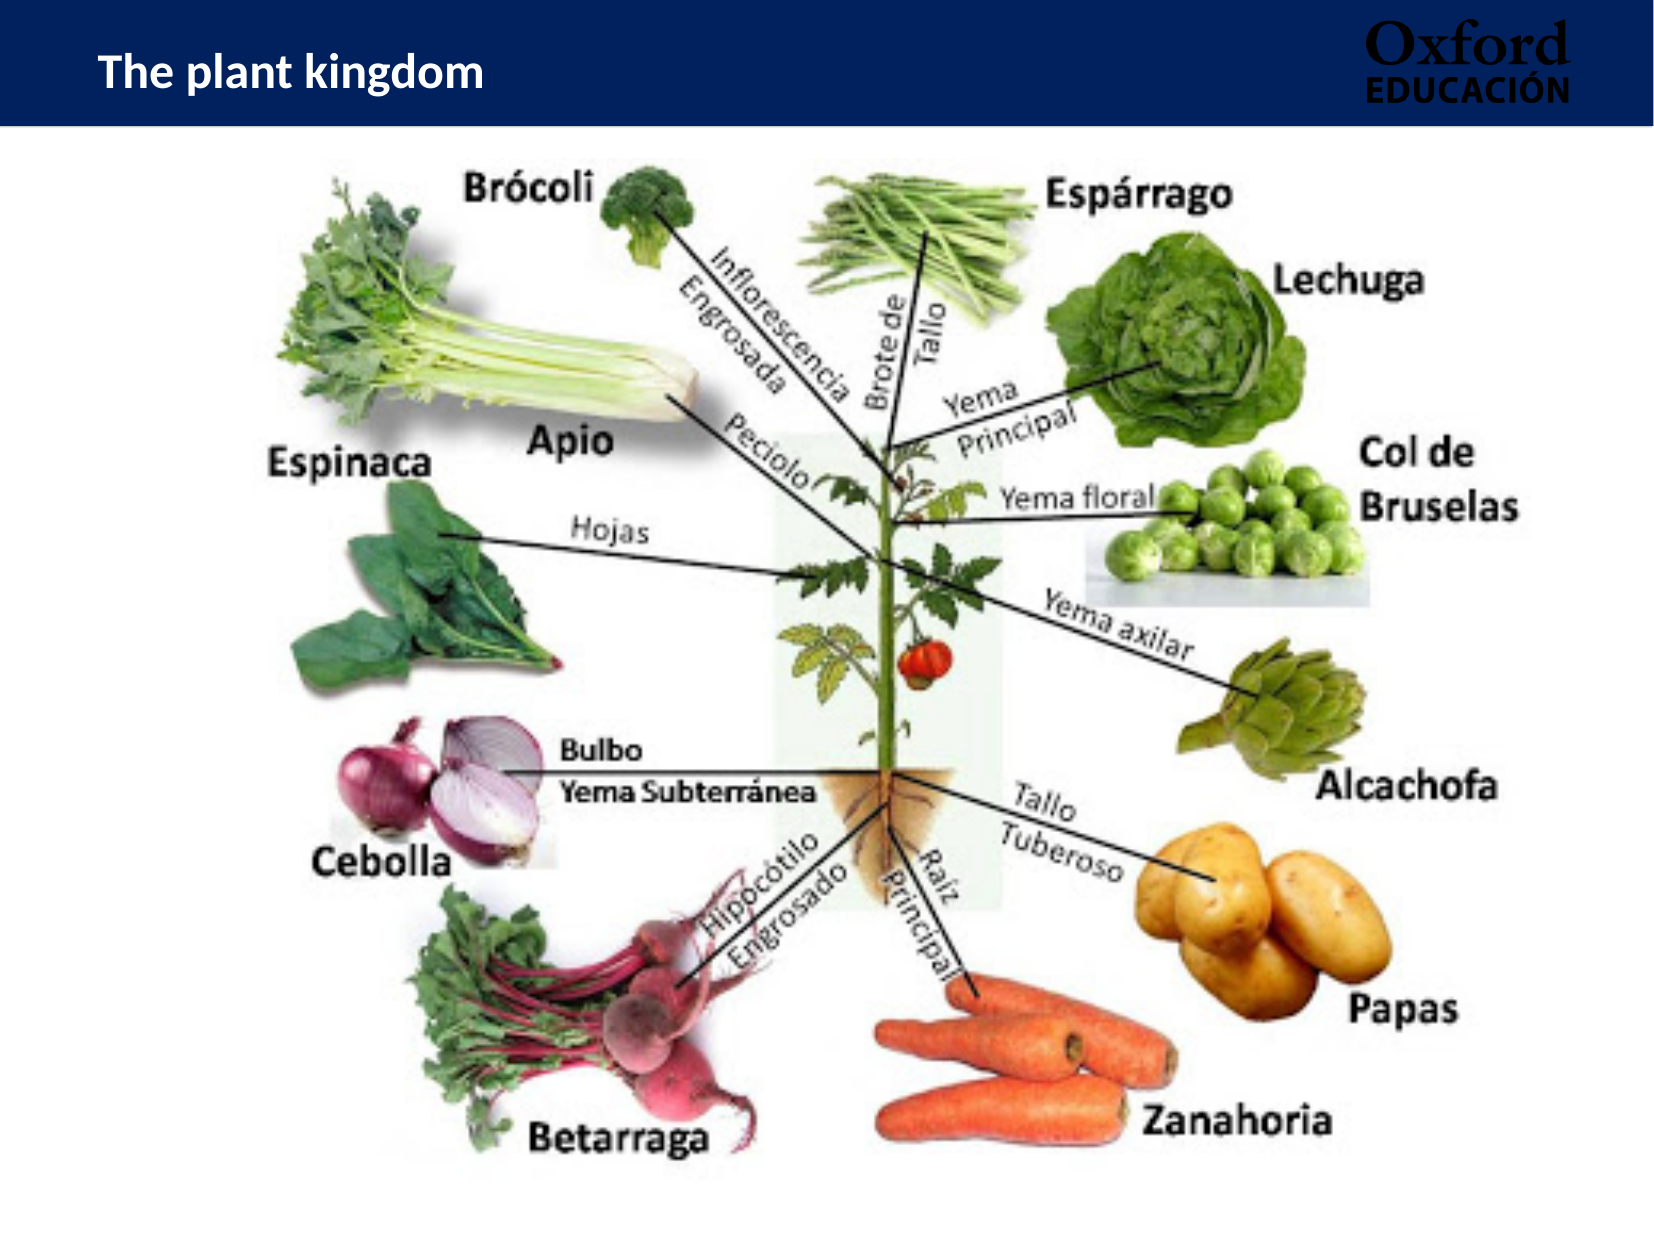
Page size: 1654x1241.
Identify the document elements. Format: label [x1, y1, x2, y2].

picture [253, 158, 1531, 1193]
